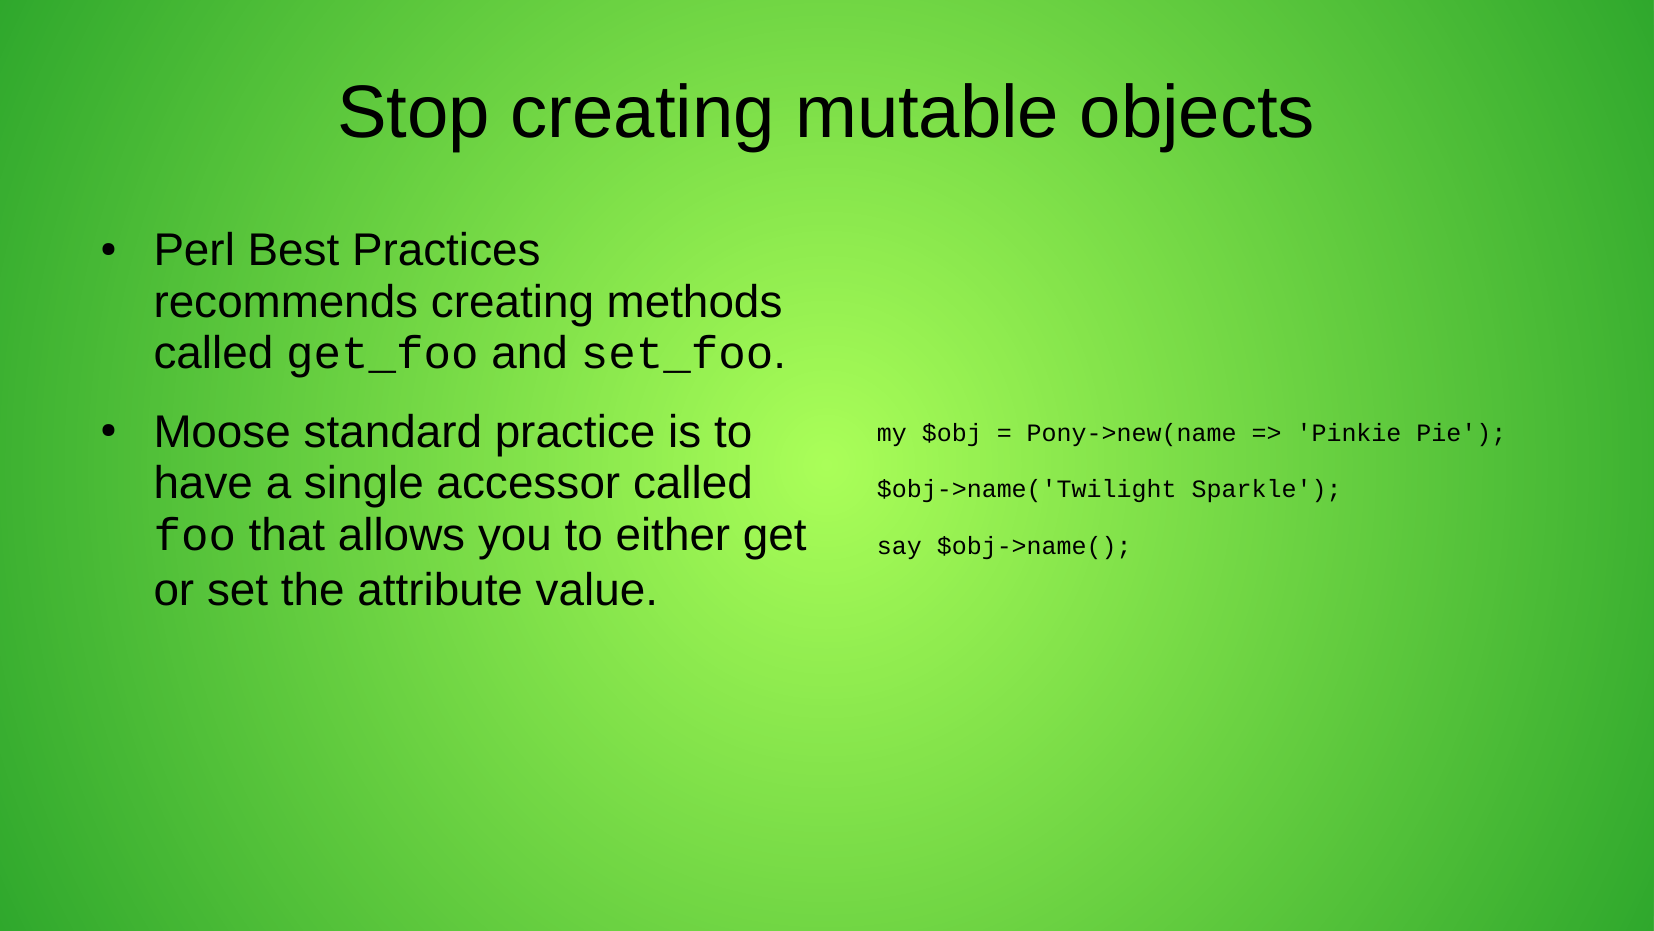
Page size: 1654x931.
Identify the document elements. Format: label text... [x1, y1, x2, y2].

title Stop creating mutable objects [82, 35, 1571, 189]
list Perl Best Practices recommends creating methods called get_foo and set_foo. Moose standard practice is to have a single accessor called foo that allows you to either get or set the attribute value. [82, 224, 809, 764]
text_box my $obj = Pony->new(name => 'Pinkie Pie'); $obj->name('Twilight Sparkle'); say $obj->name(); [862, 413, 1571, 573]
